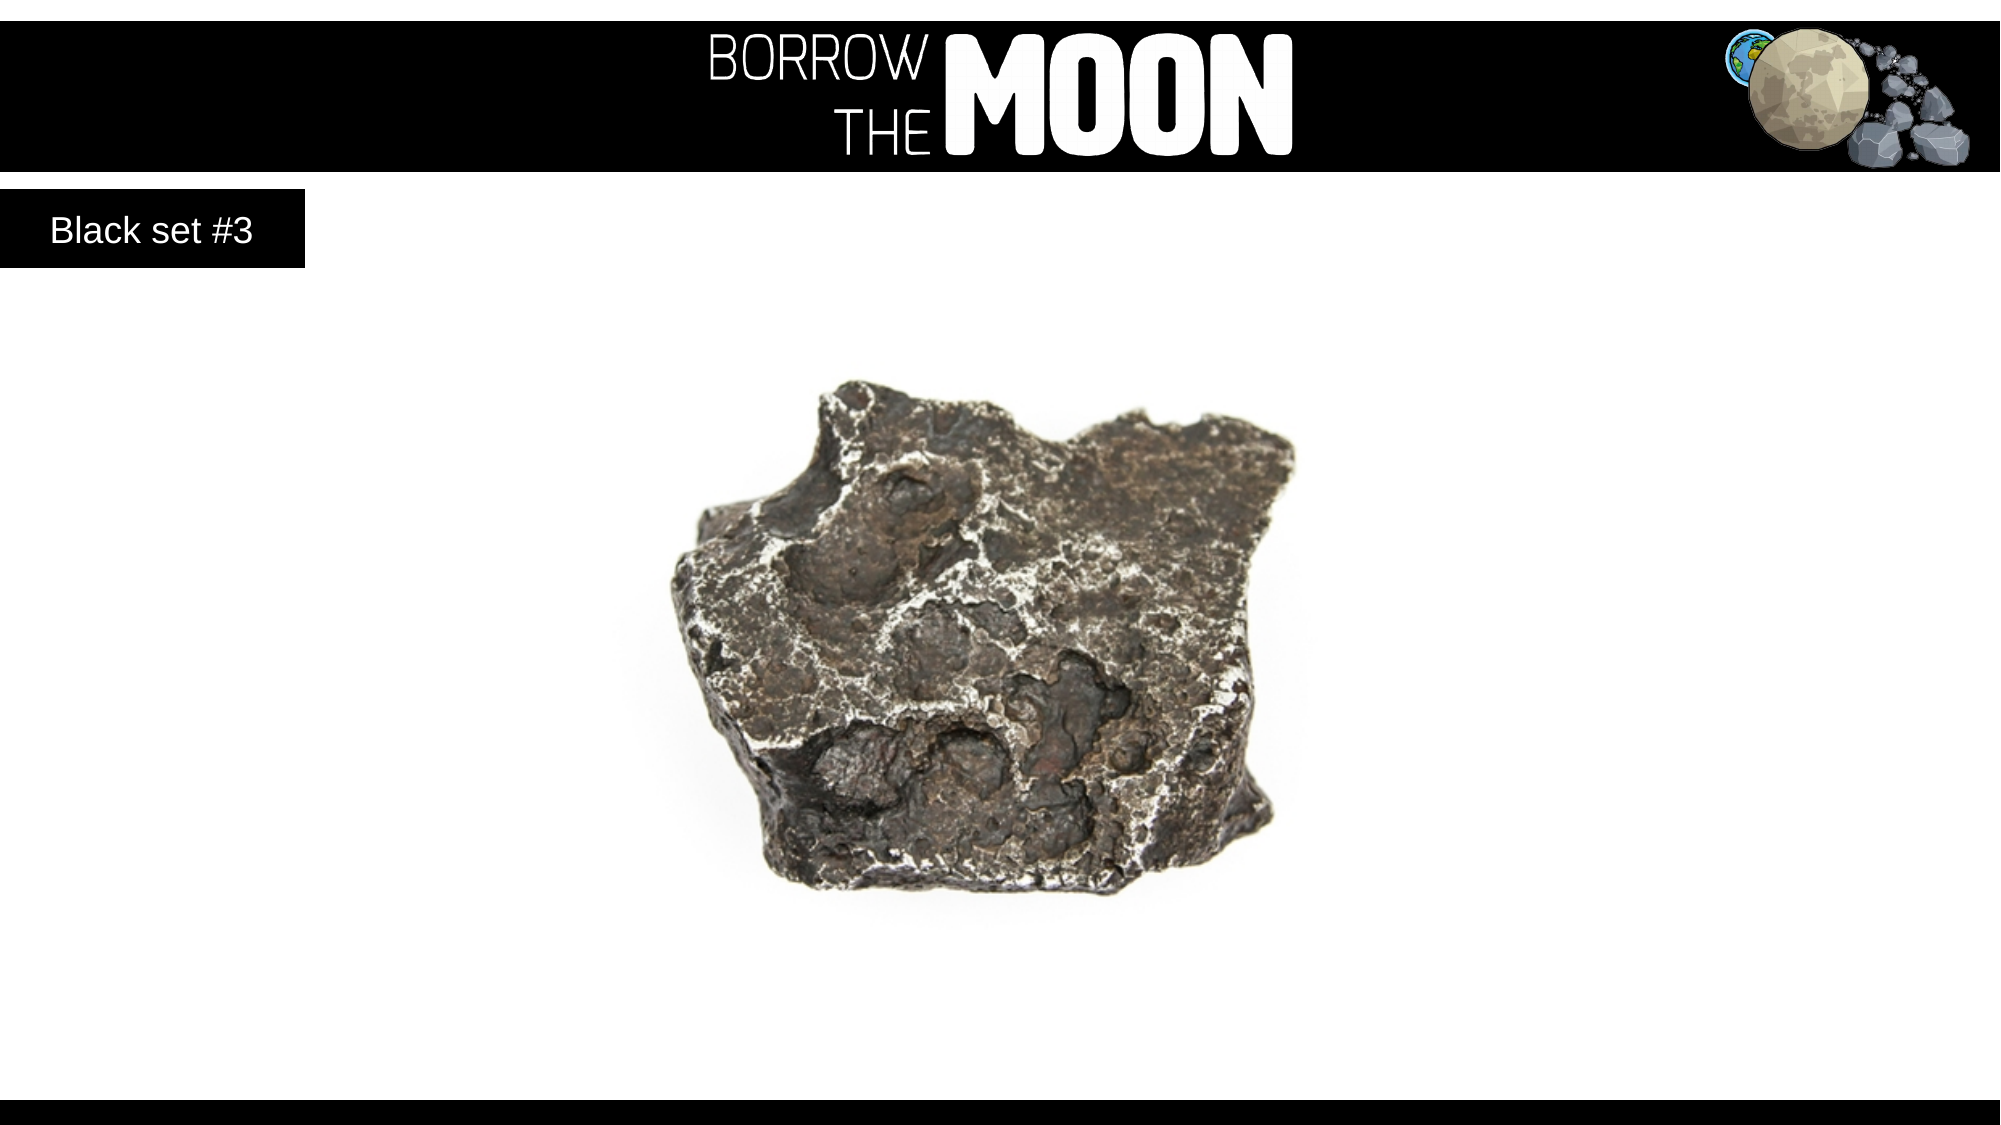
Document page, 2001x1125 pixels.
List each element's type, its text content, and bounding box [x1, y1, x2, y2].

picture [317, 182, 1683, 1092]
text_box Black set #3 [0, 189, 305, 268]
